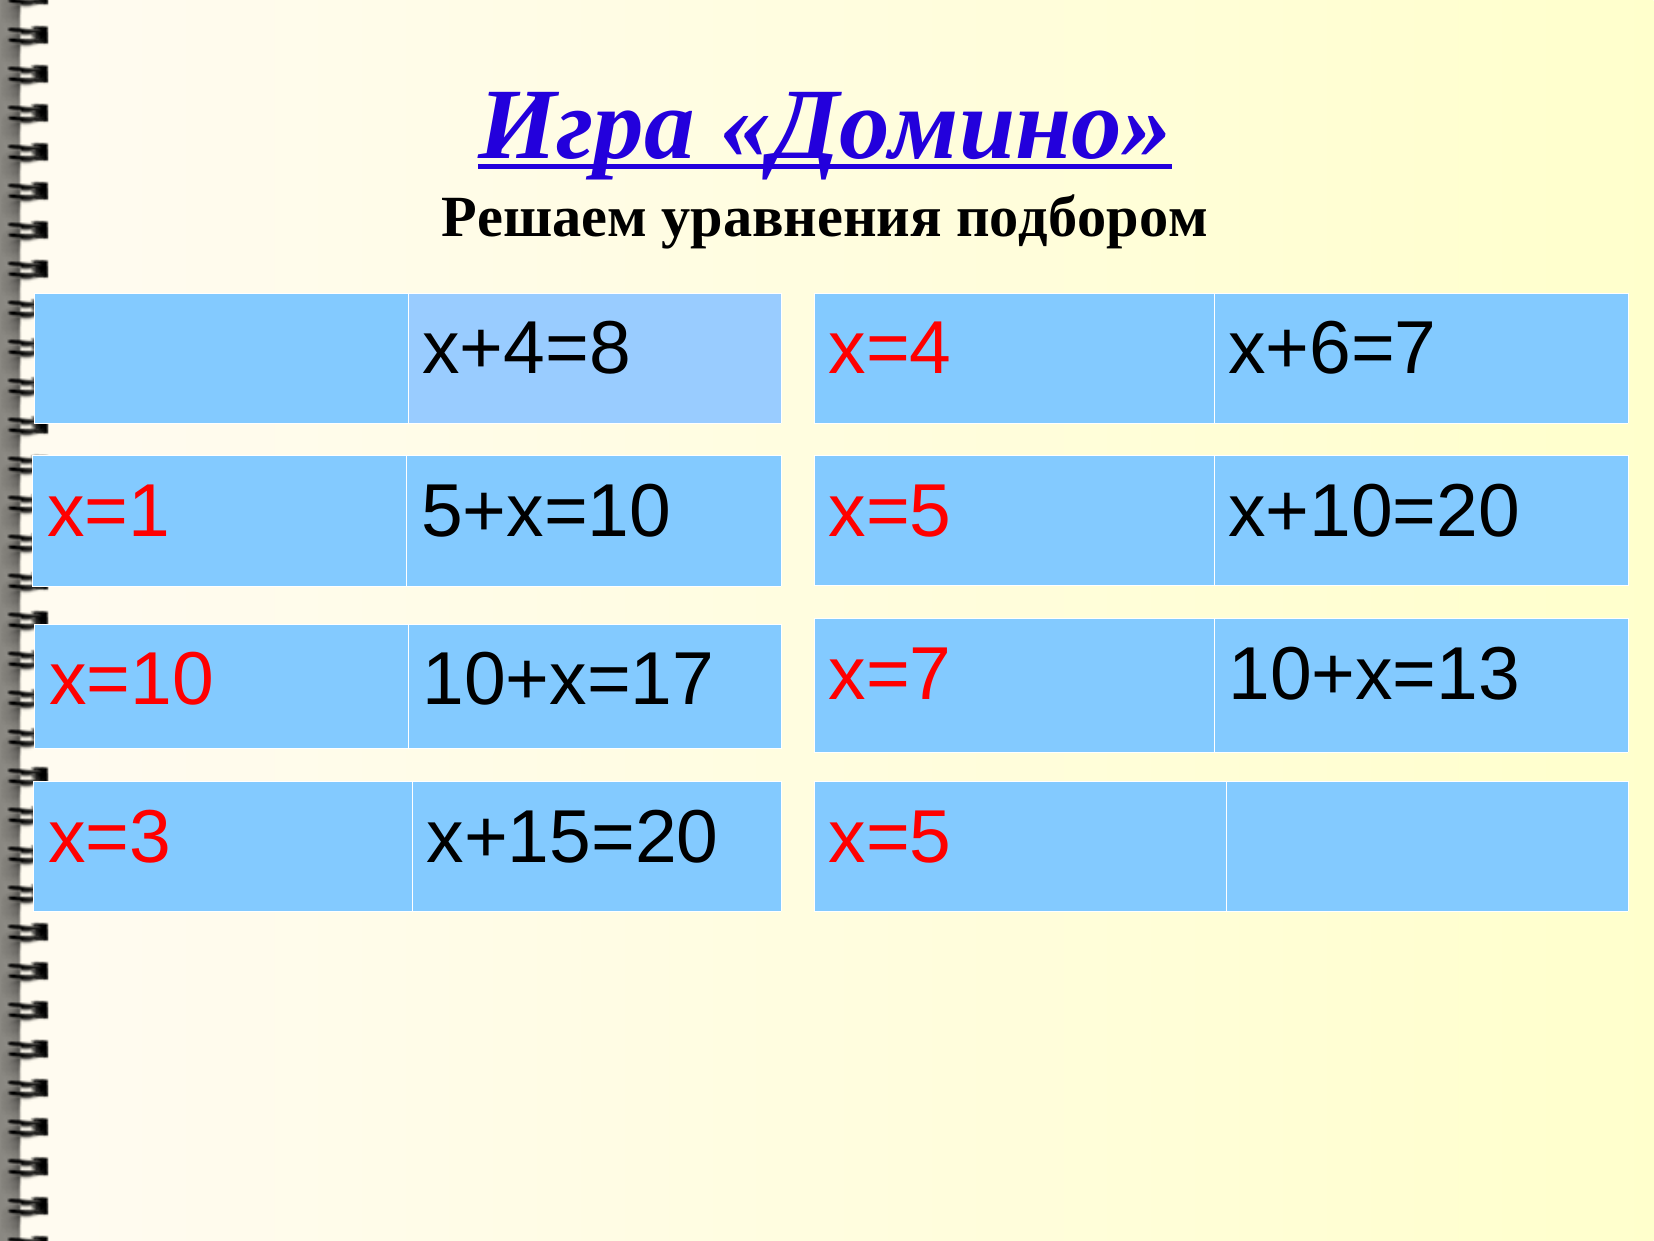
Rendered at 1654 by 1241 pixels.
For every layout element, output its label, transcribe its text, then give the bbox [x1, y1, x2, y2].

table_header х=4 [815, 294, 1214, 423]
table_header х+10=20 [1215, 456, 1628, 585]
text_box [82, 313, 1568, 1114]
table_header 5+х=10 [407, 456, 781, 586]
table_header х+4=8 [409, 294, 781, 423]
table_header 10+х=13 [1215, 619, 1628, 752]
table_header х=5 [815, 456, 1214, 585]
table_header х=5 [815, 782, 1226, 911]
table_header х+15=20 [413, 782, 781, 911]
table_header х=7 [815, 619, 1214, 752]
table_header [35, 294, 408, 423]
table_header 10+х=17 [409, 625, 781, 748]
picture [0, 0, 1654, 1241]
table_header х=10 [35, 625, 408, 748]
text_box Игра «Домино» Решаем уравнения подбором [82, 22, 1568, 283]
table_header х=3 [34, 782, 412, 911]
table_header [1227, 782, 1628, 911]
table_header х=1 [33, 456, 406, 586]
table_header х+6=7 [1215, 294, 1628, 423]
